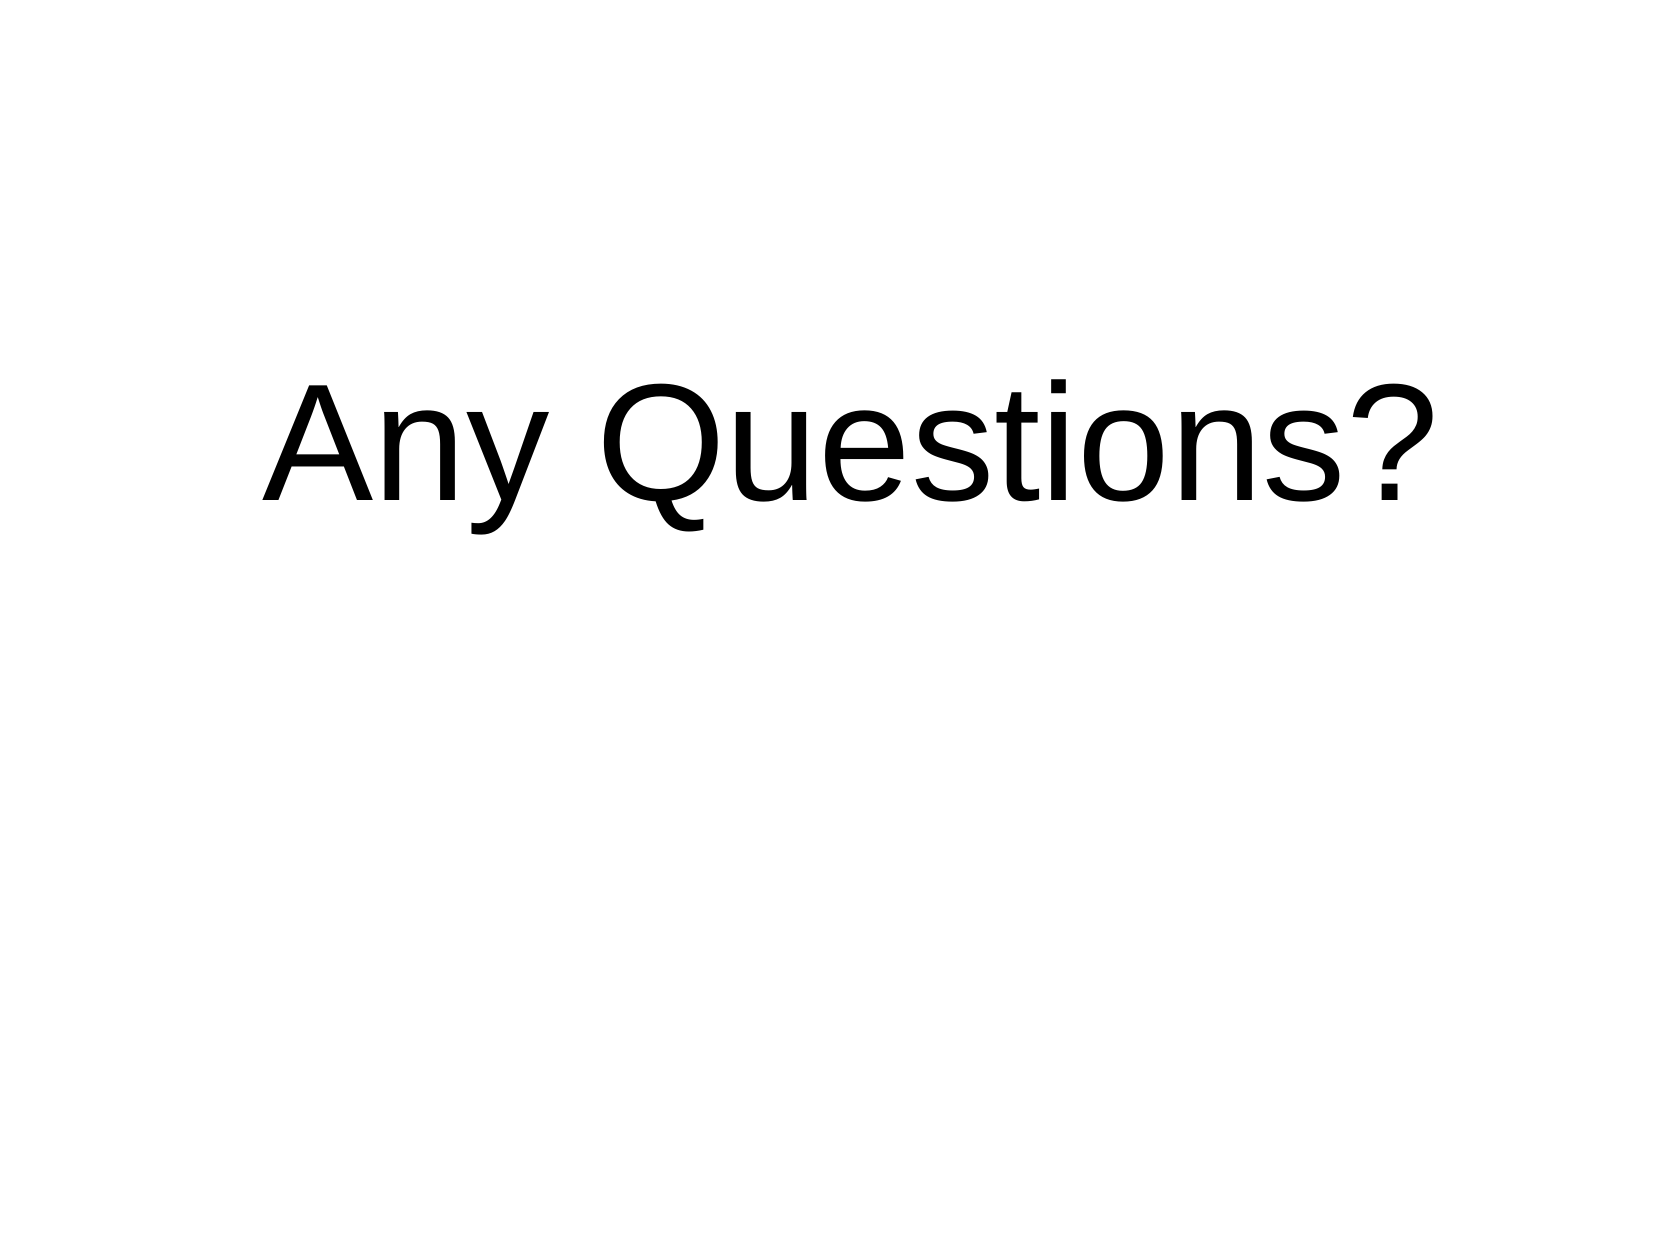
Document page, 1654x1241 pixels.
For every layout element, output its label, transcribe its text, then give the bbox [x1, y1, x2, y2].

text_box Any Questions? [248, 342, 1477, 591]
